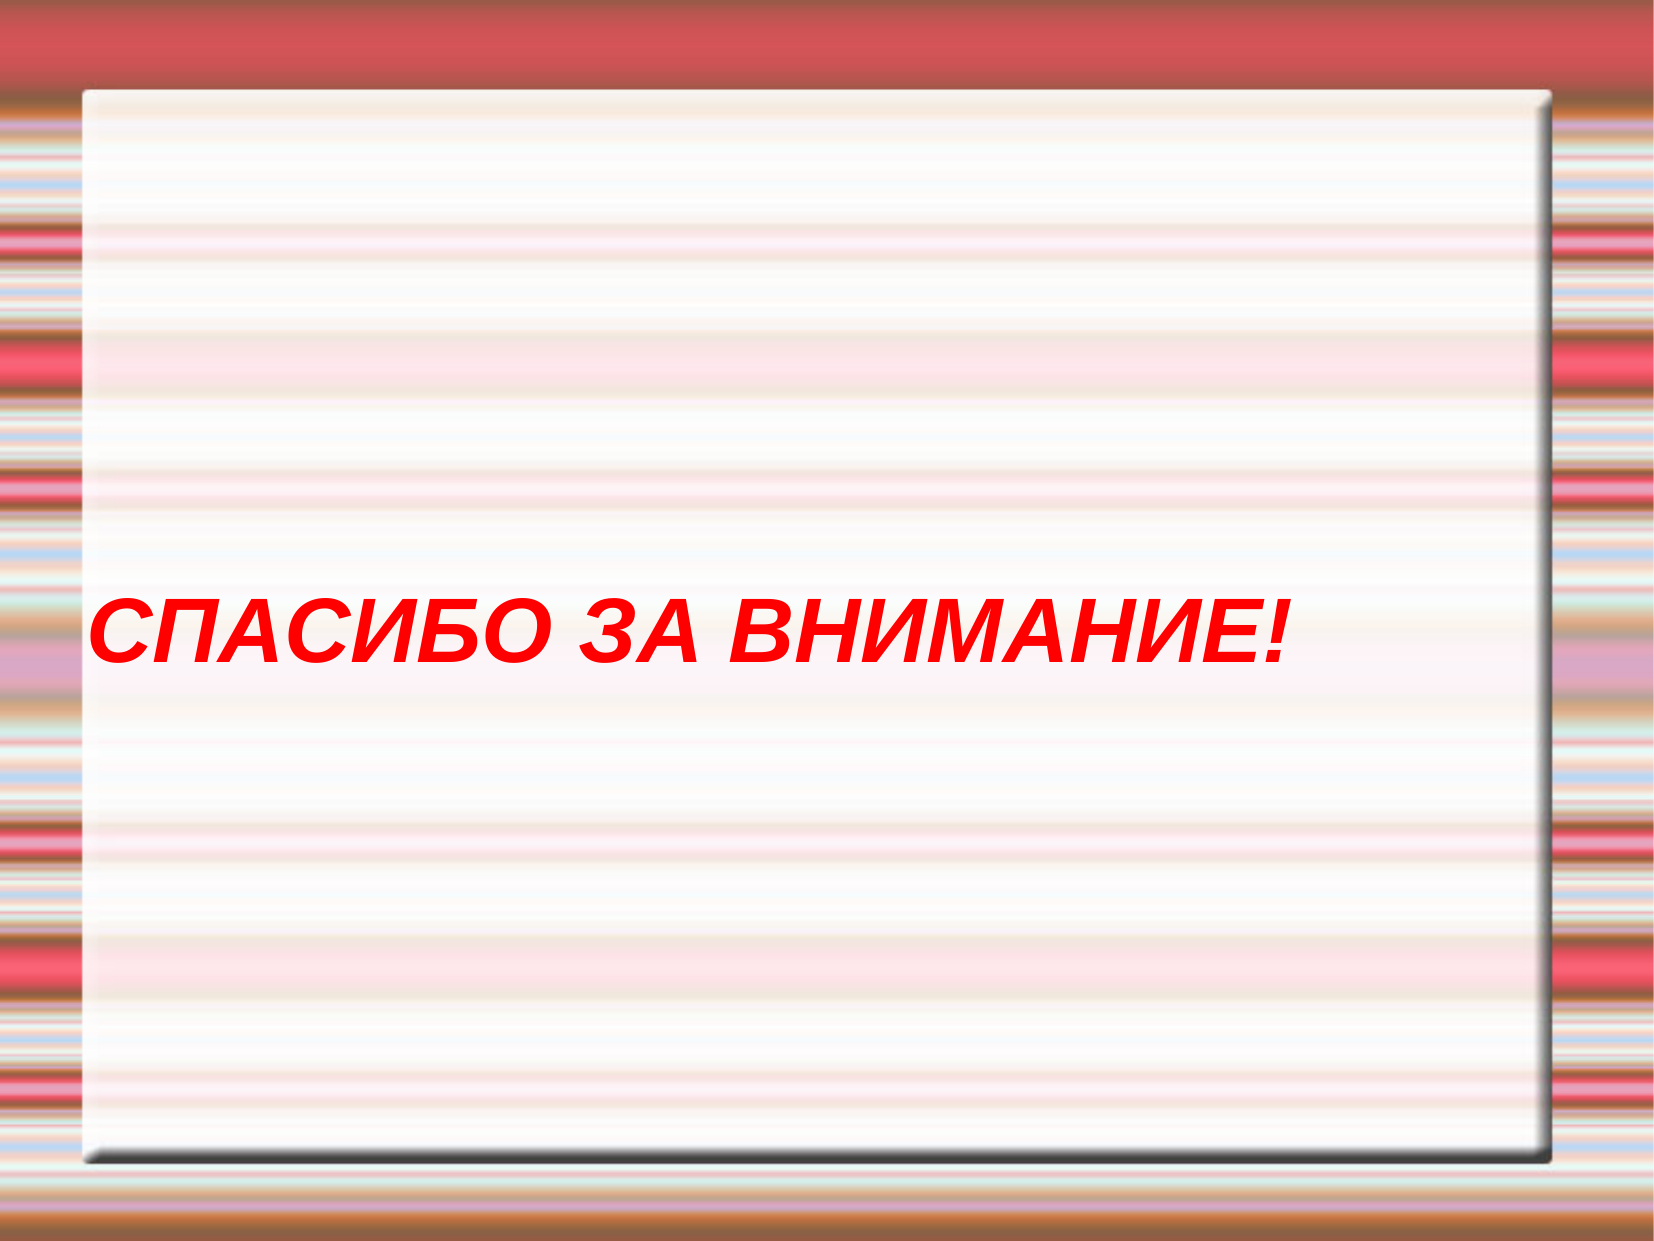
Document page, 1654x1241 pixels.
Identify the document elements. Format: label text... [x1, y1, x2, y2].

list СПАСИБО ЗА ВНИМАНИЕ! [0, 350, 1382, 1133]
